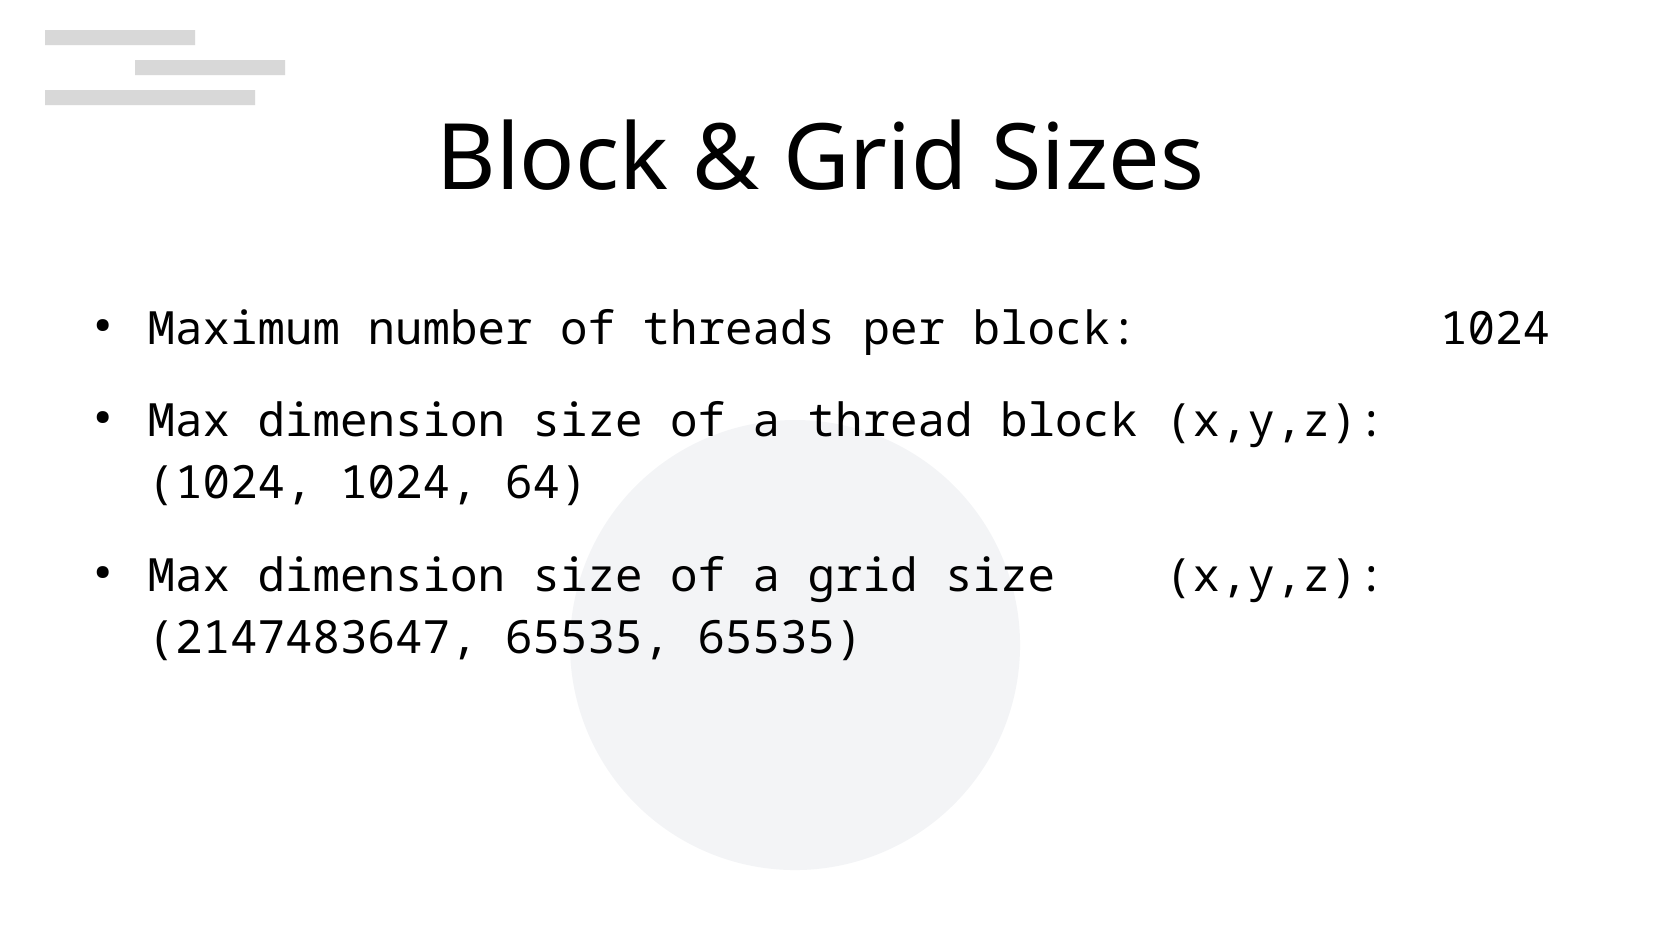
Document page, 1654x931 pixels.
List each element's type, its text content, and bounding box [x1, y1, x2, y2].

title Block & Grid Sizes [76, 76, 1565, 233]
list Maximum number of threads per block: 1024 Max dimension size of a thread block (x,y,z): (1024, 1024, 64) Max dimension size of a grid size (x,y,z): (2147483647, 65535, 65535) [76, 295, 1565, 835]
